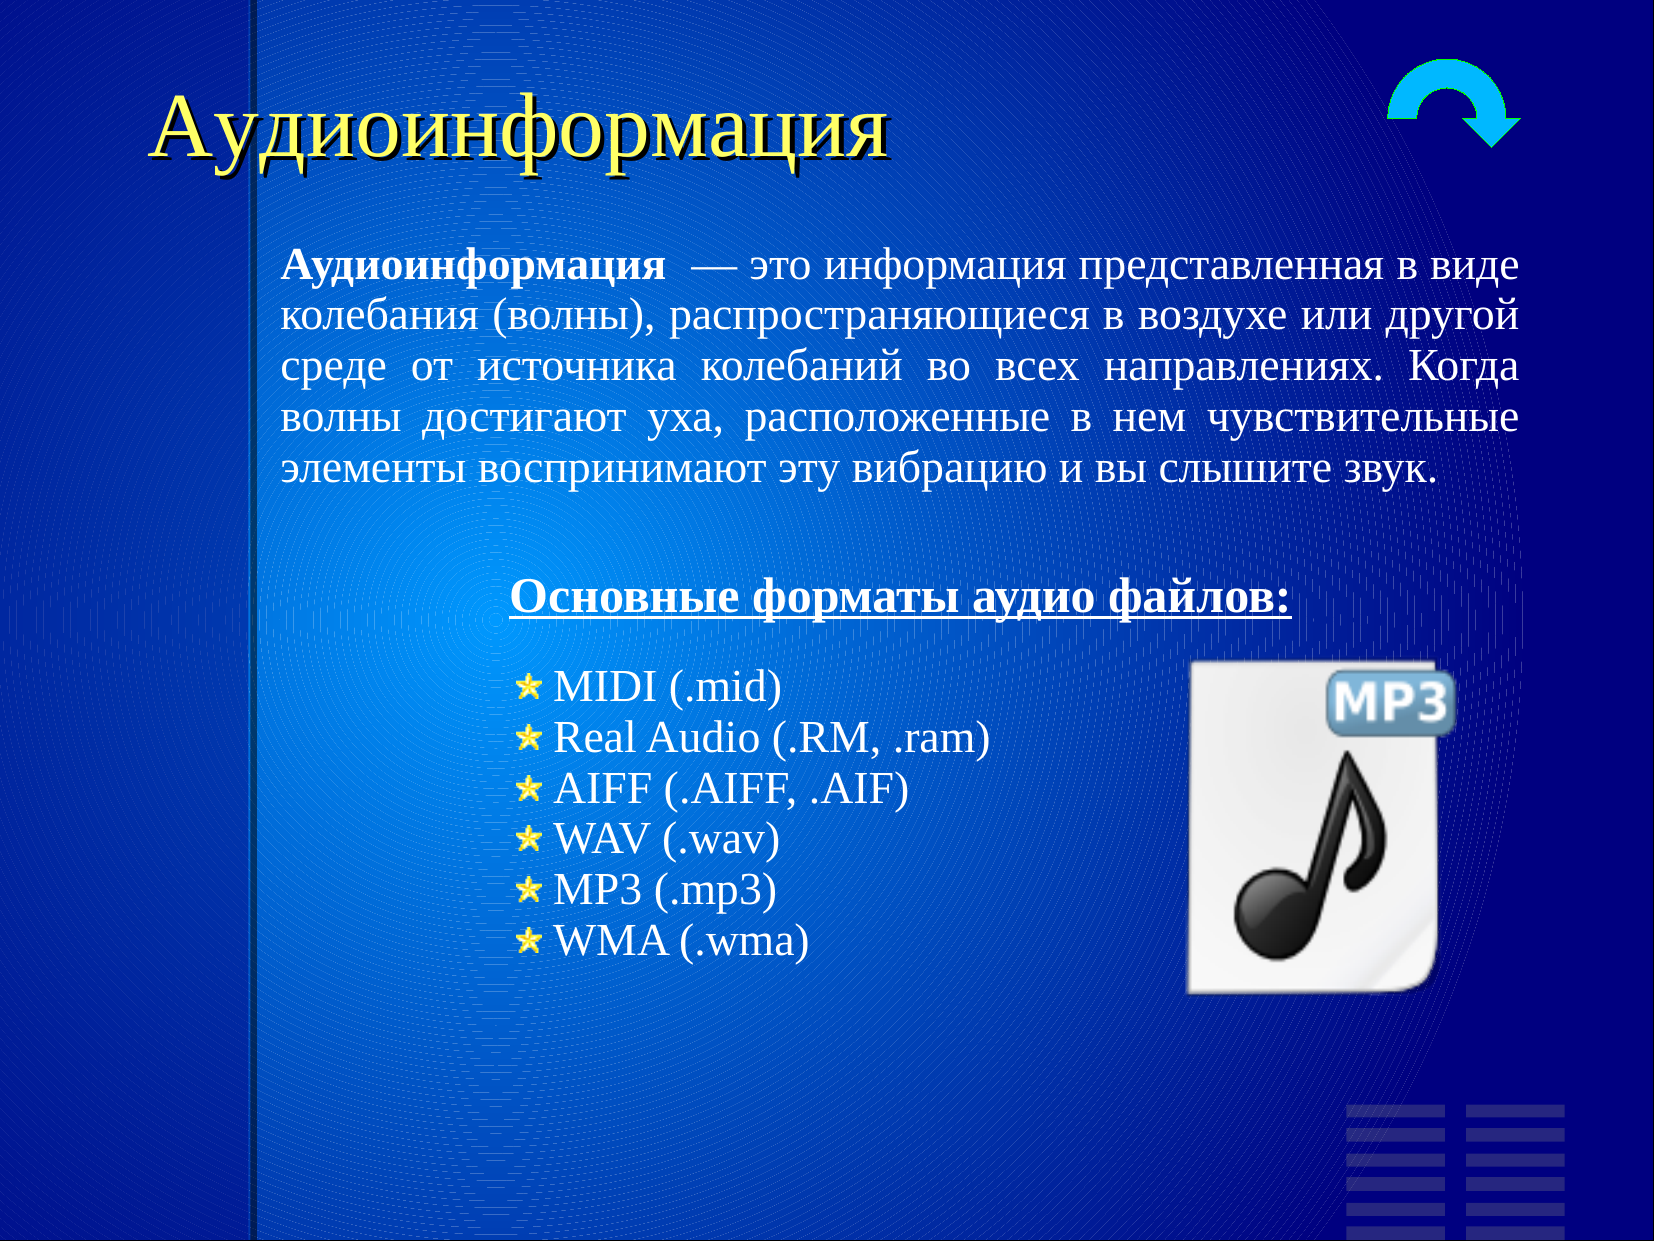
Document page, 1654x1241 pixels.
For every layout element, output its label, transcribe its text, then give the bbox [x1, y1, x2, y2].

picture [1151, 649, 1477, 1004]
title Аудиоинформация [147, 29, 1560, 222]
text_box Основные форматы аудио файлов: [413, 561, 1388, 633]
text_box Аудиоинформация — это информация представленная в виде колебания (волны), распространяющиеся в воздухе или другой среде от источника колебаний во всех направлениях. Когда волны достигают уха, расположенные в нем чувствительные элементы воспринимают эту вибрацию и вы слышите звук. [265, 231, 1536, 502]
text_box MIDI (.mid) Real Audio (.RM, .ram) AIFF (.AIFF, .AIF) WAV (.wav) MP3 (.mp3) WMA (.wma) [501, 653, 1063, 975]
text_box [1387, 59, 1521, 148]
